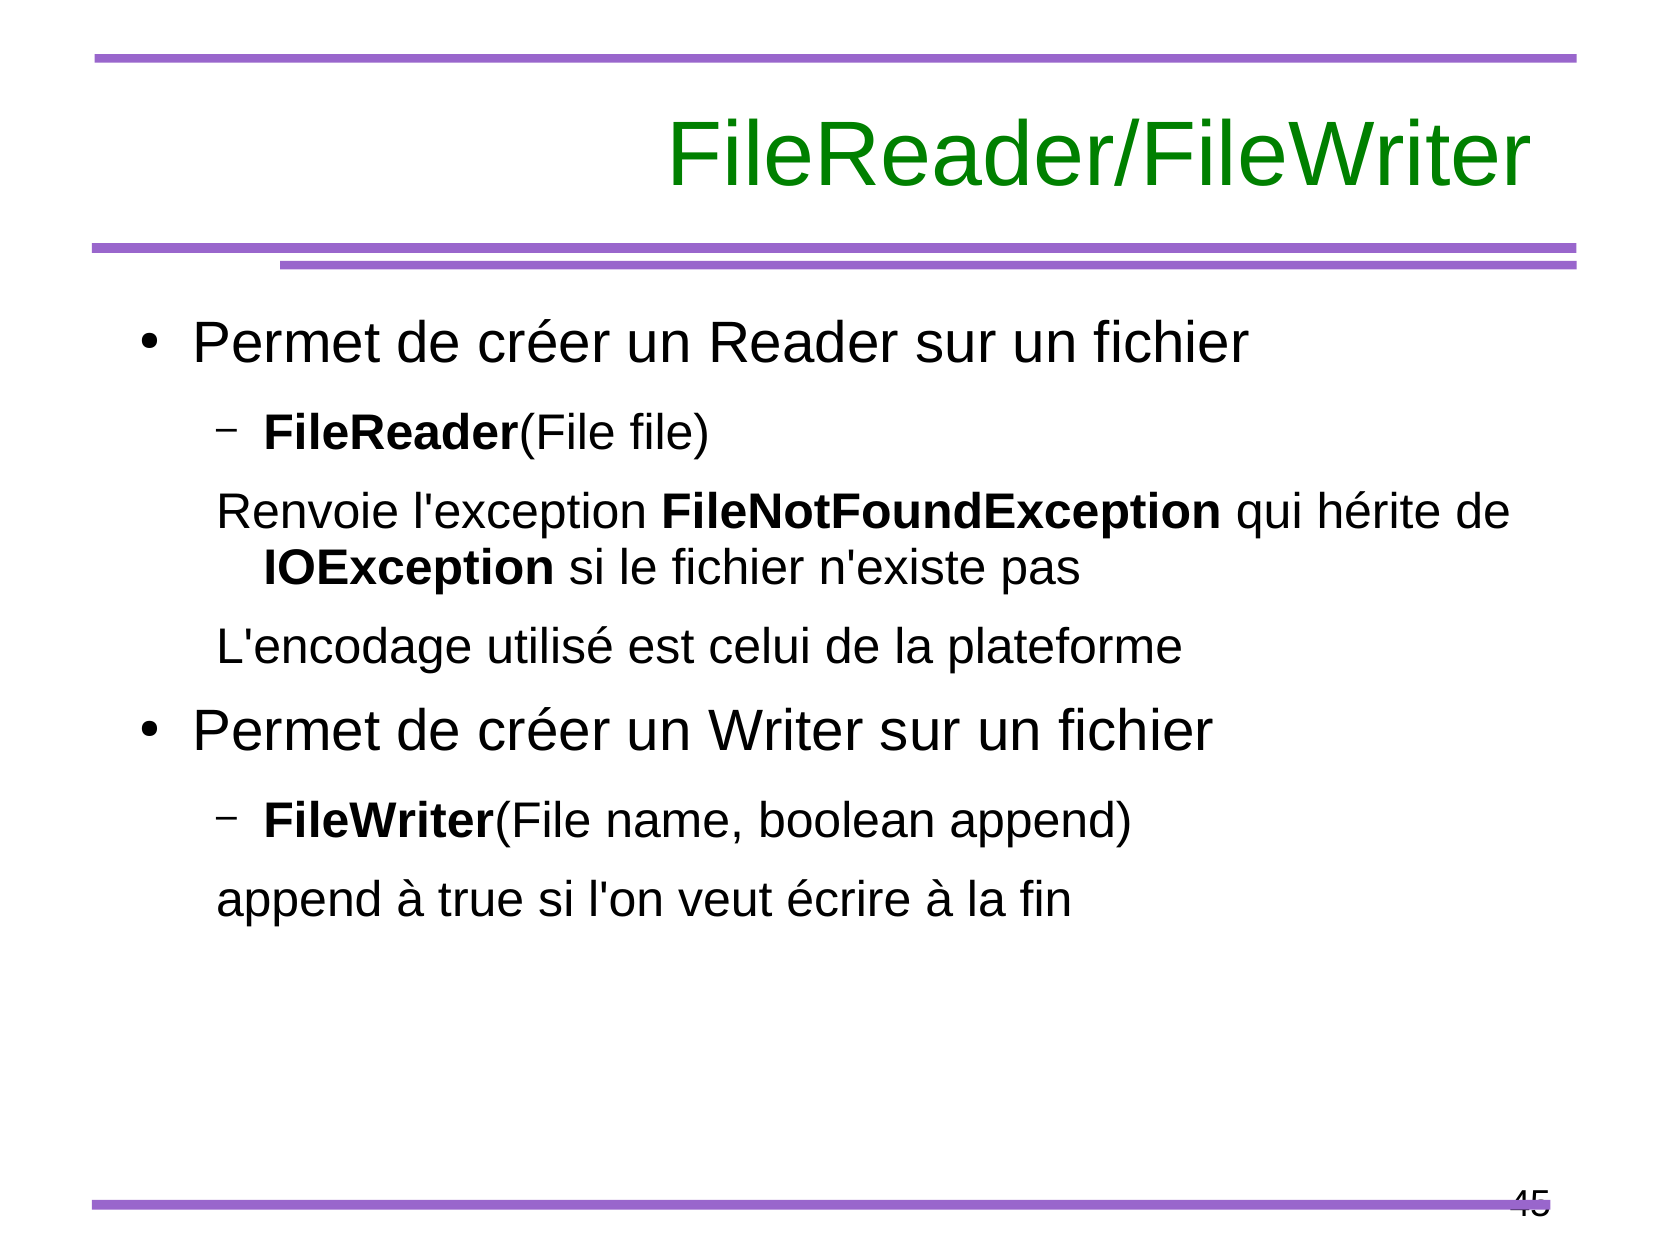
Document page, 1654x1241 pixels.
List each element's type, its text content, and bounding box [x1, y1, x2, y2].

title FileReader/FileWriter [121, 49, 1534, 257]
list Permet de créer un Reader sur un fichier FileReader(File file) Renvoie l'exception FileNotFoundException qui hérite de IOException si le fichier n'existe pas L'encodage utilisé est celui de la plateforme Permet de créer un Writer sur un fichier FileWriter(File name, boolean append) append à true si l'on veut écrire à la fin [121, 309, 1534, 1091]
